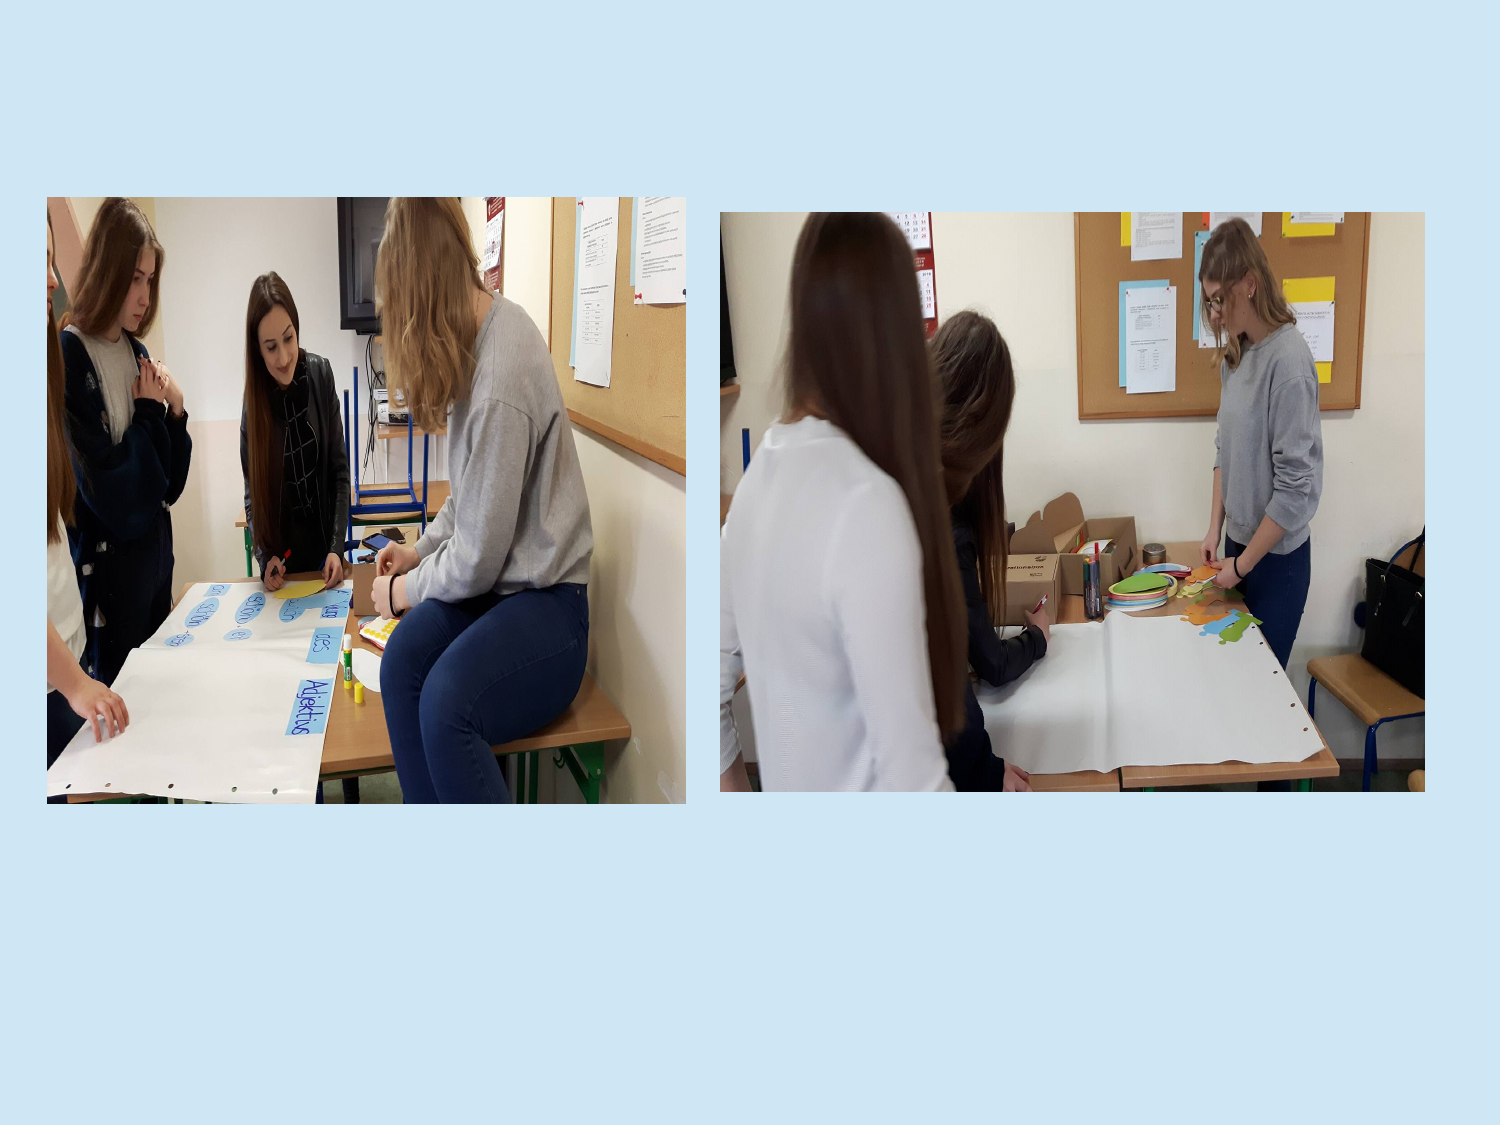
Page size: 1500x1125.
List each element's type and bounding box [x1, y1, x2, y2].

picture [47, 197, 686, 804]
picture [720, 212, 1425, 792]
